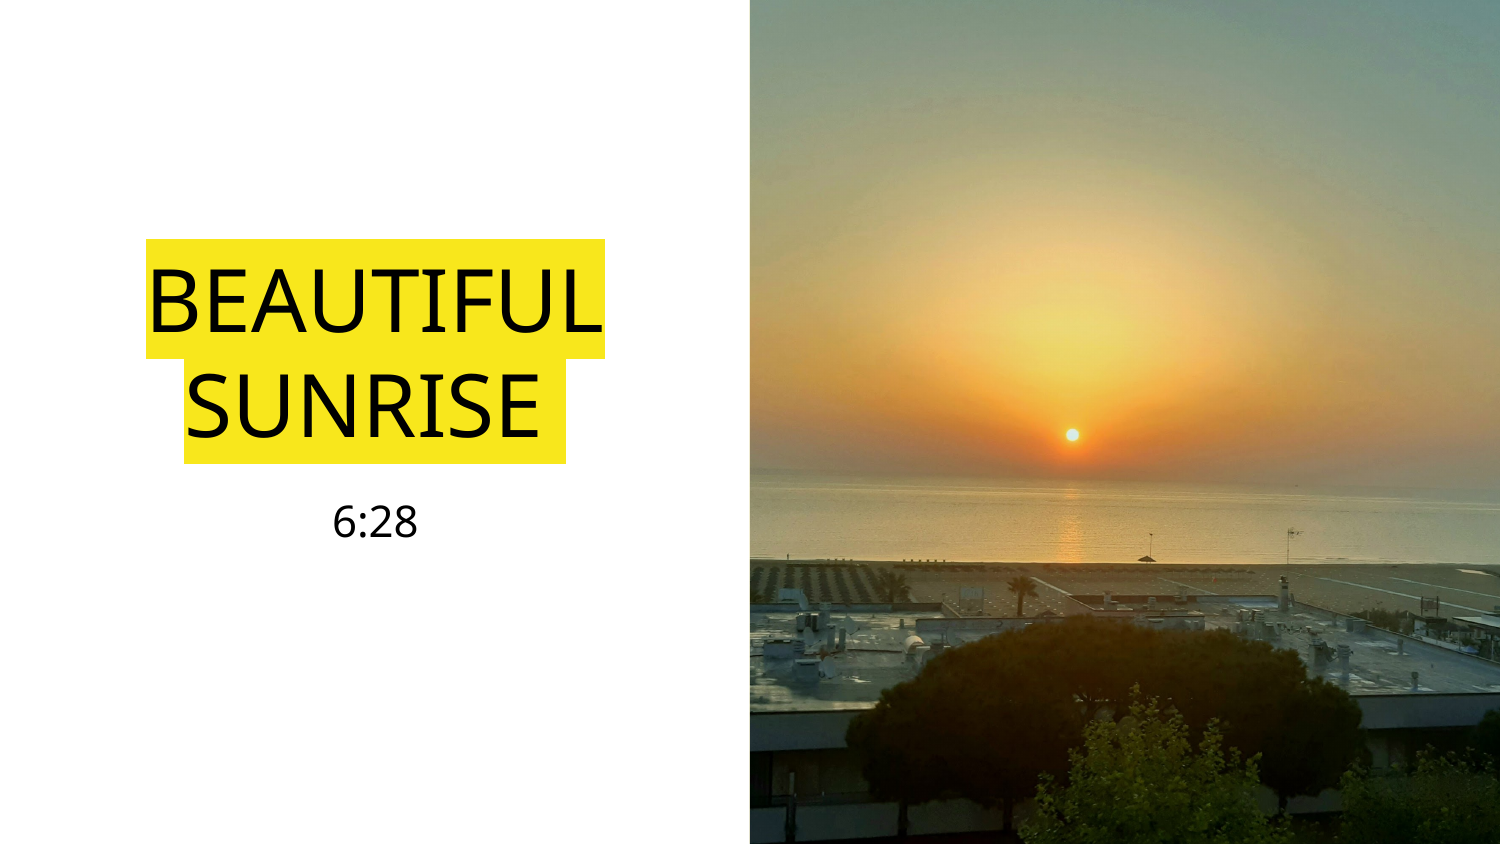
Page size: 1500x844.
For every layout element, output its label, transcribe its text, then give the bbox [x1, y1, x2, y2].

subtitle 6:28 [43, 479, 708, 700]
title BEAUTIFUL SUNRISE [43, 177, 708, 471]
picture [749, 0, 1500, 844]
